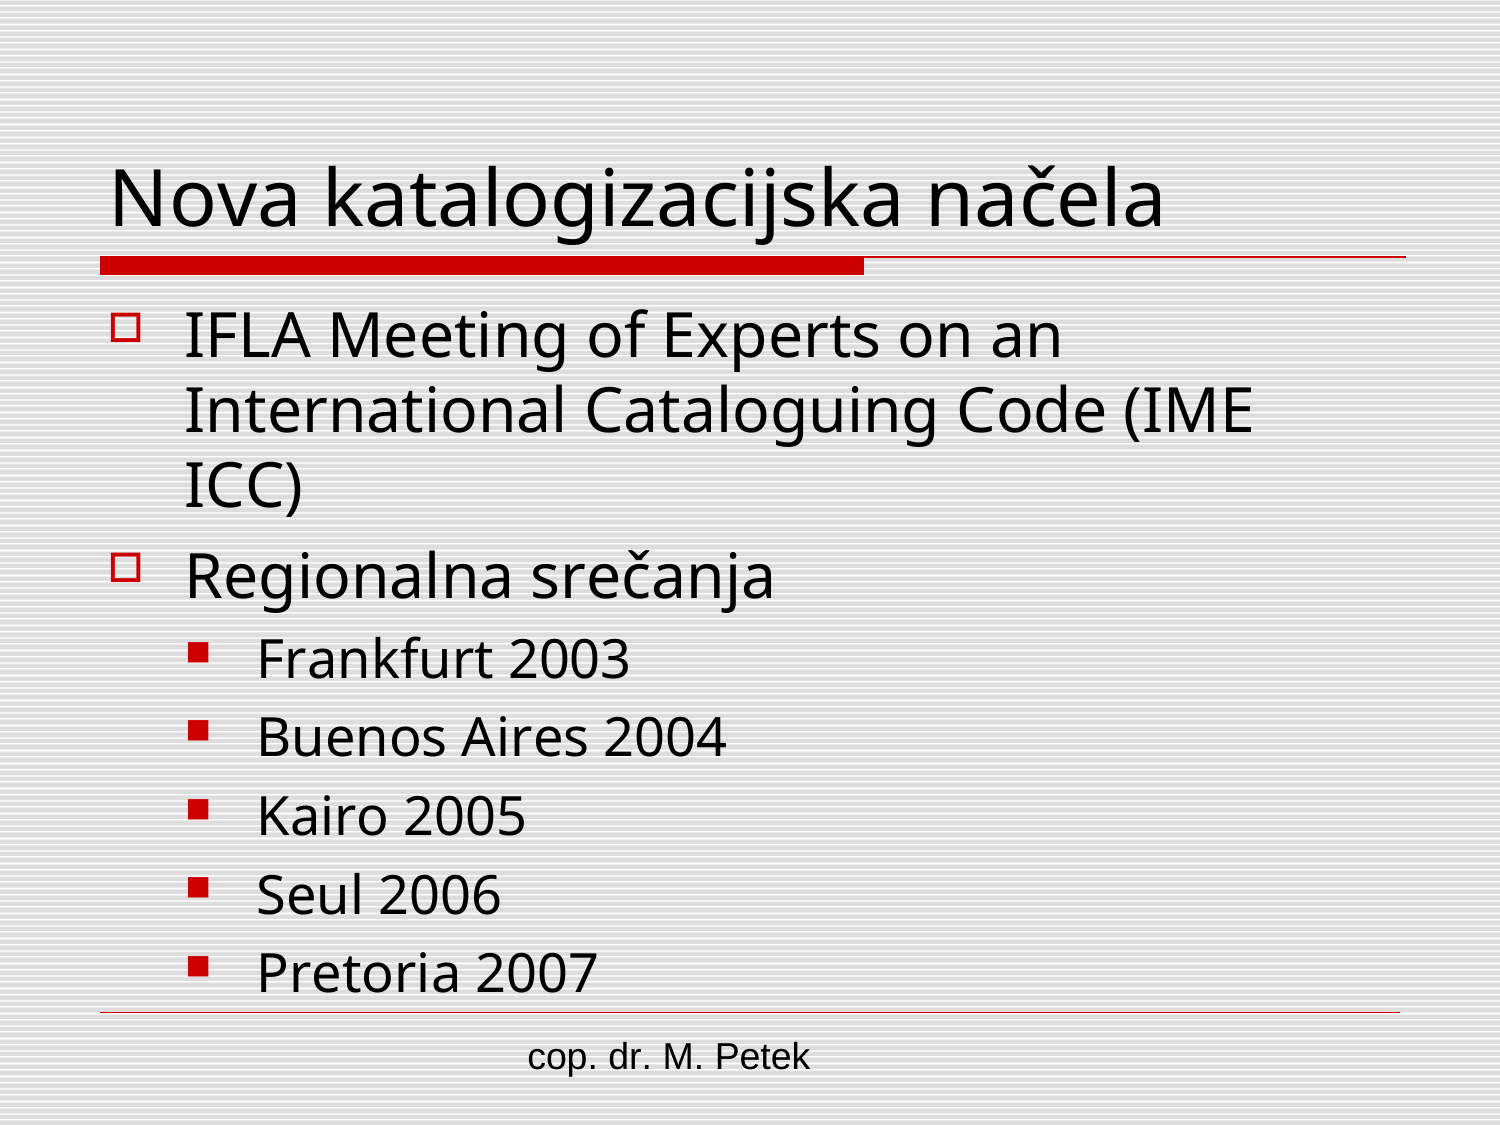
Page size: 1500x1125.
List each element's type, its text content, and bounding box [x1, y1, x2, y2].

list IFLA Meeting of Experts on an International Cataloguing Code (IME ICC) Regionalna srečanja Frankfurt 2003 Buenos Aires 2004 Kairo 2005 Seul 2006 Pretoria 2007 [92, 287, 1406, 1015]
title Nova katalogizacijska načela [94, 49, 1407, 250]
picture [0, 0, 1500, 1125]
